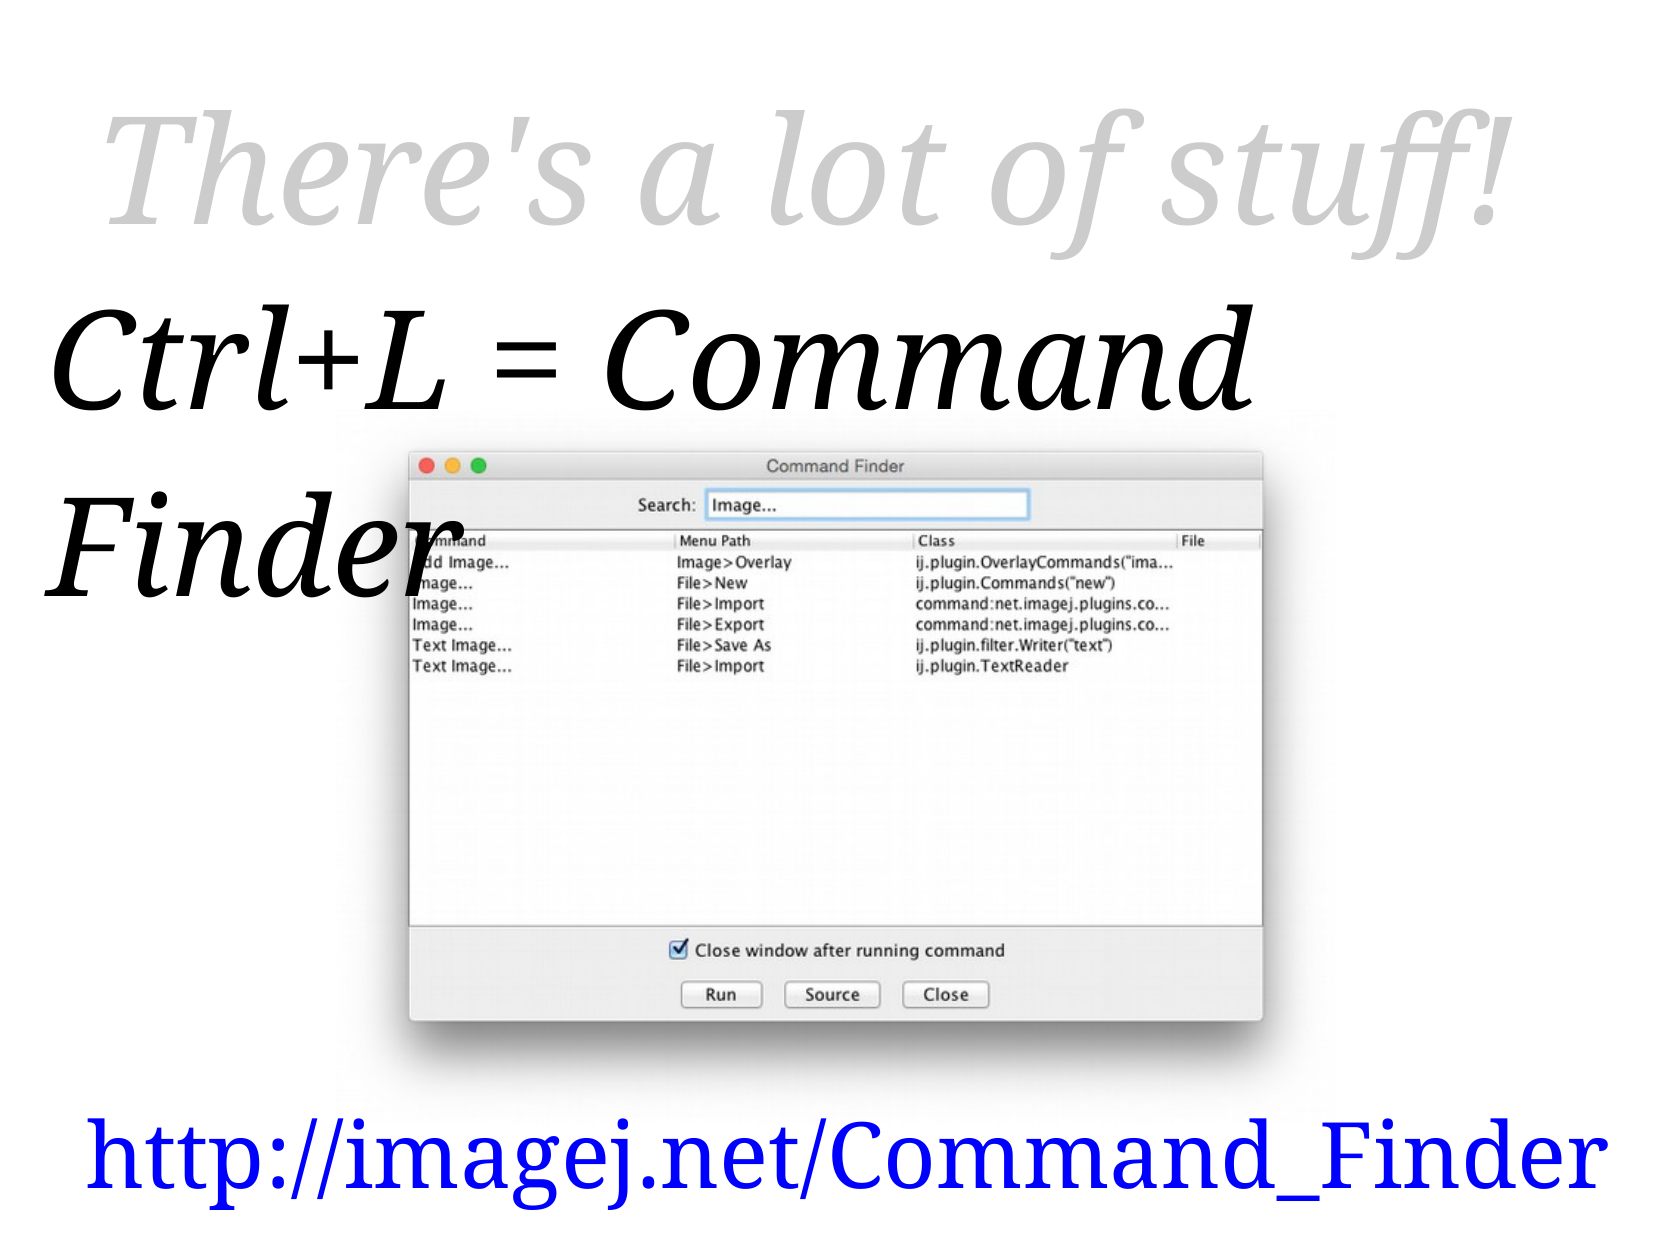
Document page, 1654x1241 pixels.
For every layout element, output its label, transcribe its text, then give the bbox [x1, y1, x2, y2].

text_box http://imagej.net/Command_Finder [51, 1083, 1627, 1200]
text_box There's a lot of stuff! [81, 56, 1654, 256]
text_box Ctrl+L = Command Finder [32, 255, 1606, 422]
picture [336, 422, 1336, 1083]
